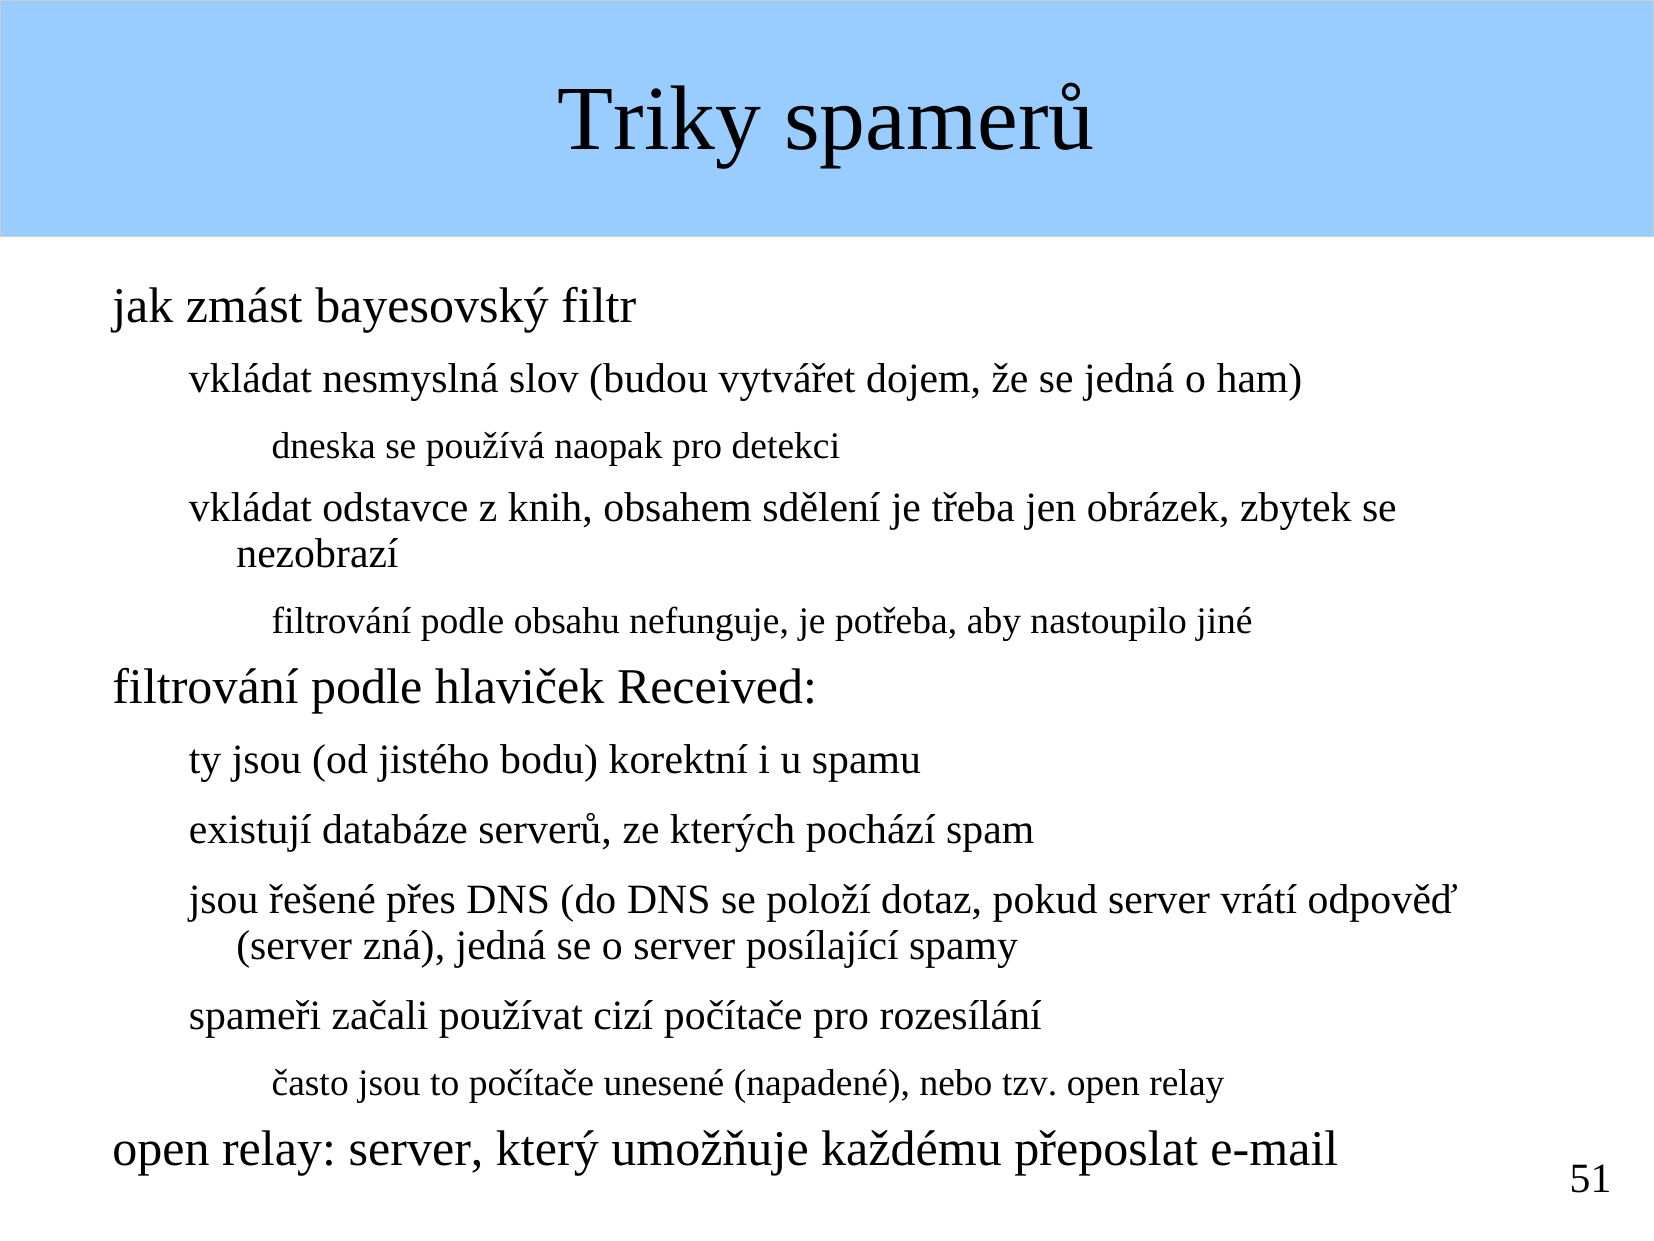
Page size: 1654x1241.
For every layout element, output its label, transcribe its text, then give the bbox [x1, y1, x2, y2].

list jak zmást bayesovský filtr vkládat nesmyslná slov (budou vytvářet dojem, že se jedná o ham) dneska se používá naopak pro detekci vkládat odstavce z knih, obsahem sdělení je třeba jen obrázek, zbytek se nezobrazí filtrování podle obsahu nefunguje, je potřeba, aby nastoupilo jiné filtrování podle hlaviček Received: ty jsou (od jistého bodu) korektní i u spamu existují databáze serverů, ze kterých pochází spam jsou řešené přes DNS (do DNS se položí dotaz, pokud server vrátí odpověď (server zná), jedná se o server posílající spamy spameři začali používat cizí počítače pro rozesílání často jsou to počítače unesené (napadené), nebo tzv. open relay open relay: server, který umožňuje každému přeposlat e-mail [94, 277, 1571, 1177]
title Triky spamerů [0, 0, 1654, 237]
